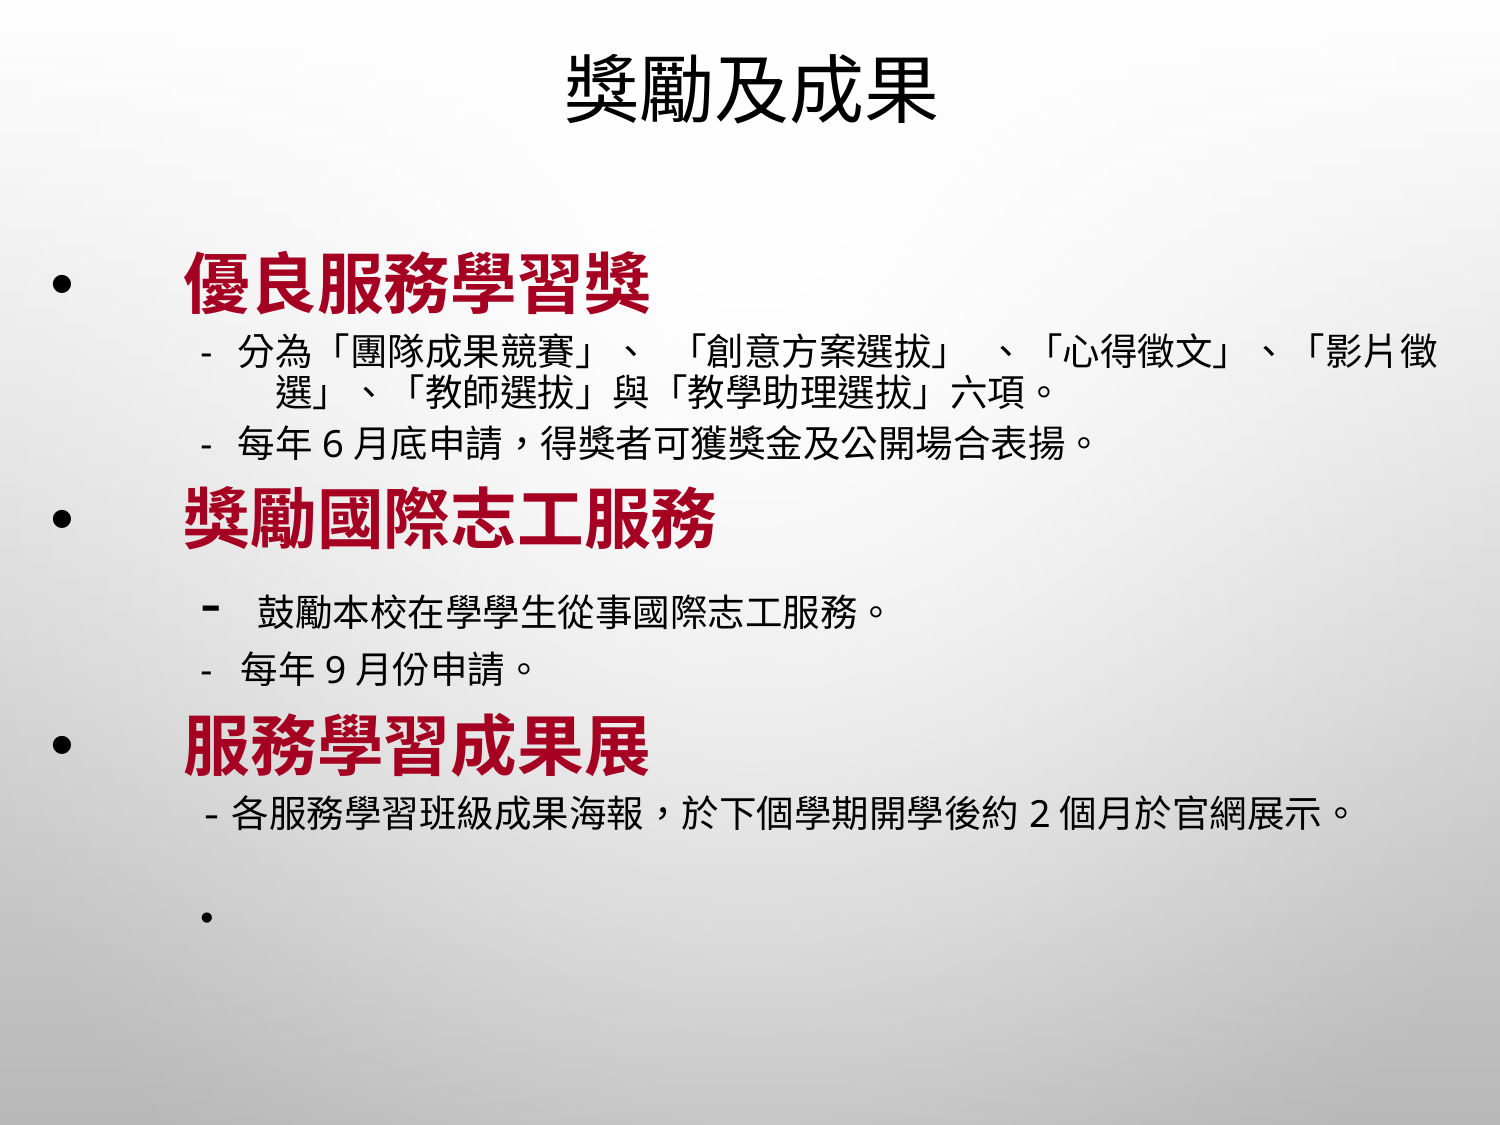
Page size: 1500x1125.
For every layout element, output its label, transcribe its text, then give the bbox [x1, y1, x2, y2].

title 獎勵及成果 [76, 0, 1427, 188]
list 優良服務學習獎 分為「團隊成果競賽」、 「創意方案選拔」 、「心得徵文」、「影片徵選」、「教師選拔」與「教學助理選拔」六項。 每年6月底申請，得獎者可獲獎金及公開場合表揚。 獎勵國際志工服務 - 鼓勵本校在學學生從事國際志工服務。 - 每年9月份申請。 服務學習成果展 -各服務學習班級成果海報，於下個學期開學後約2個月於官網展示。 [35, 243, 1465, 1095]
